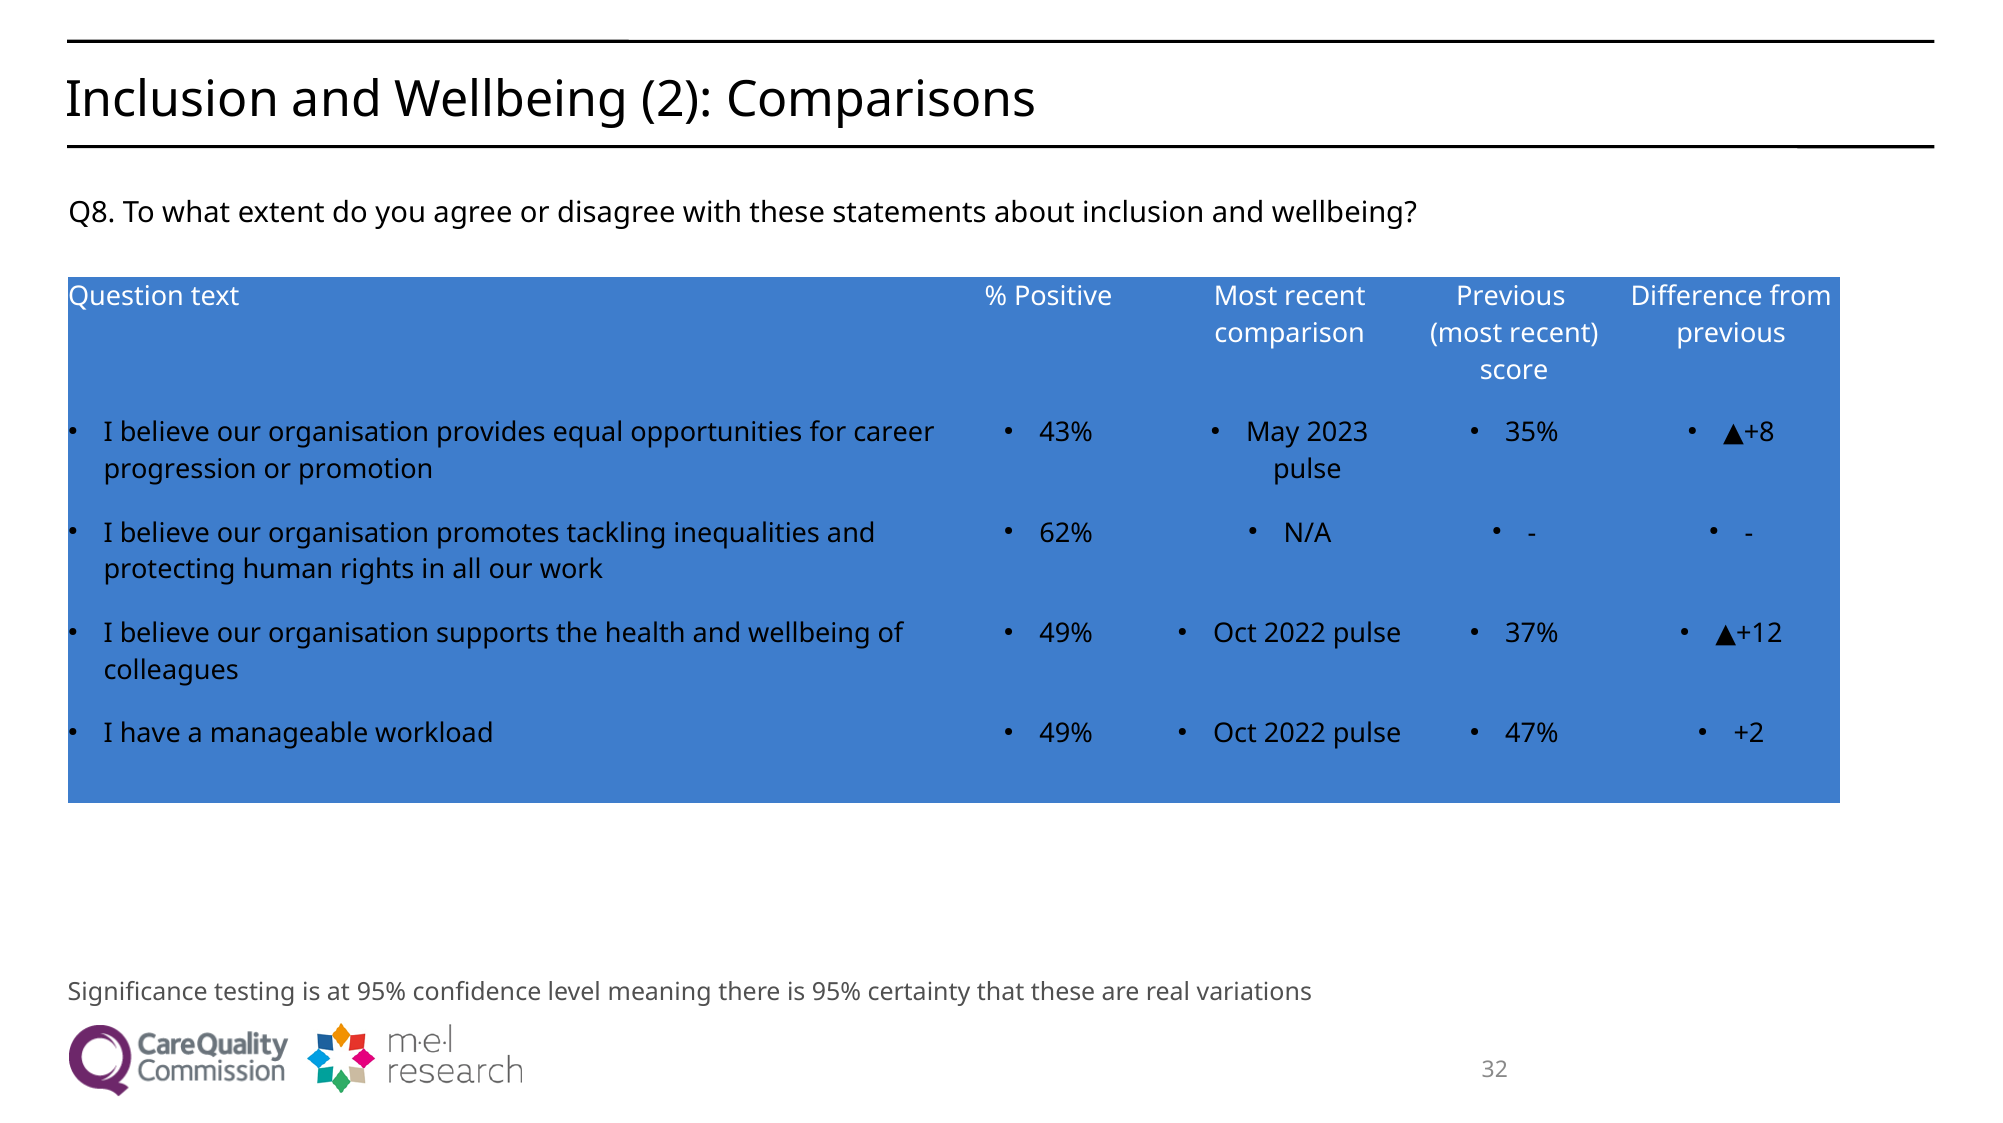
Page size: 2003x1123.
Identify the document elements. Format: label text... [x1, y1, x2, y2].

table_cell Oct 2022 pulse [1174, 714, 1406, 803]
table_cell ▲+12 [1623, 614, 1840, 714]
table_cell May 2023 pulse [1174, 413, 1406, 513]
table_header Difference from previous [1623, 277, 1840, 413]
text_box Q8. To what extent do you agree or disagree with these statements about inclusion and wellbeing? [68, 186, 1769, 228]
table_header Previous (most recent) score [1406, 277, 1623, 413]
table_header % Positive [952, 277, 1144, 413]
table_cell I believe our organisation promotes tackling inequalities and protecting human rights in all our work [68, 513, 952, 614]
table_header [1144, 277, 1174, 413]
slide_number 32 [1466, 1039, 1934, 1100]
table_cell 49% [952, 714, 1144, 803]
table_cell - [1623, 513, 1840, 614]
table_cell 35% [1406, 413, 1623, 513]
table_cell Oct 2022 pulse [1174, 614, 1406, 714]
table_cell [1144, 714, 1174, 803]
table_cell ▲+8 [1623, 413, 1840, 513]
table_header Question text [68, 277, 952, 413]
title Inclusion and Wellbeing (2): Comparisons [50, 45, 1852, 148]
table_header Most recent comparison [1174, 277, 1406, 413]
table_cell 62% [952, 513, 1144, 614]
table_cell +2 [1623, 714, 1840, 803]
table_cell 43% [952, 413, 1144, 513]
table_cell 49% [952, 614, 1144, 714]
table_cell 37% [1406, 614, 1623, 714]
table_cell - [1406, 513, 1623, 614]
table_cell 47% [1406, 714, 1623, 803]
table_cell [1144, 413, 1174, 513]
table_cell I have a manageable workload [68, 714, 952, 803]
table_cell I believe our organisation supports the health and wellbeing of colleagues [68, 614, 952, 714]
picture [67, 1023, 291, 1099]
picture [307, 1023, 522, 1093]
table_cell N/A [1174, 513, 1406, 614]
table_cell I believe our organisation provides equal opportunities for career progression or promotion [68, 413, 952, 513]
table_cell [1144, 614, 1174, 714]
table_cell [1144, 513, 1174, 614]
text_box Significance testing is at 95% confidence level meaning there is 95% certainty that these are real variations [53, 964, 1411, 1006]
